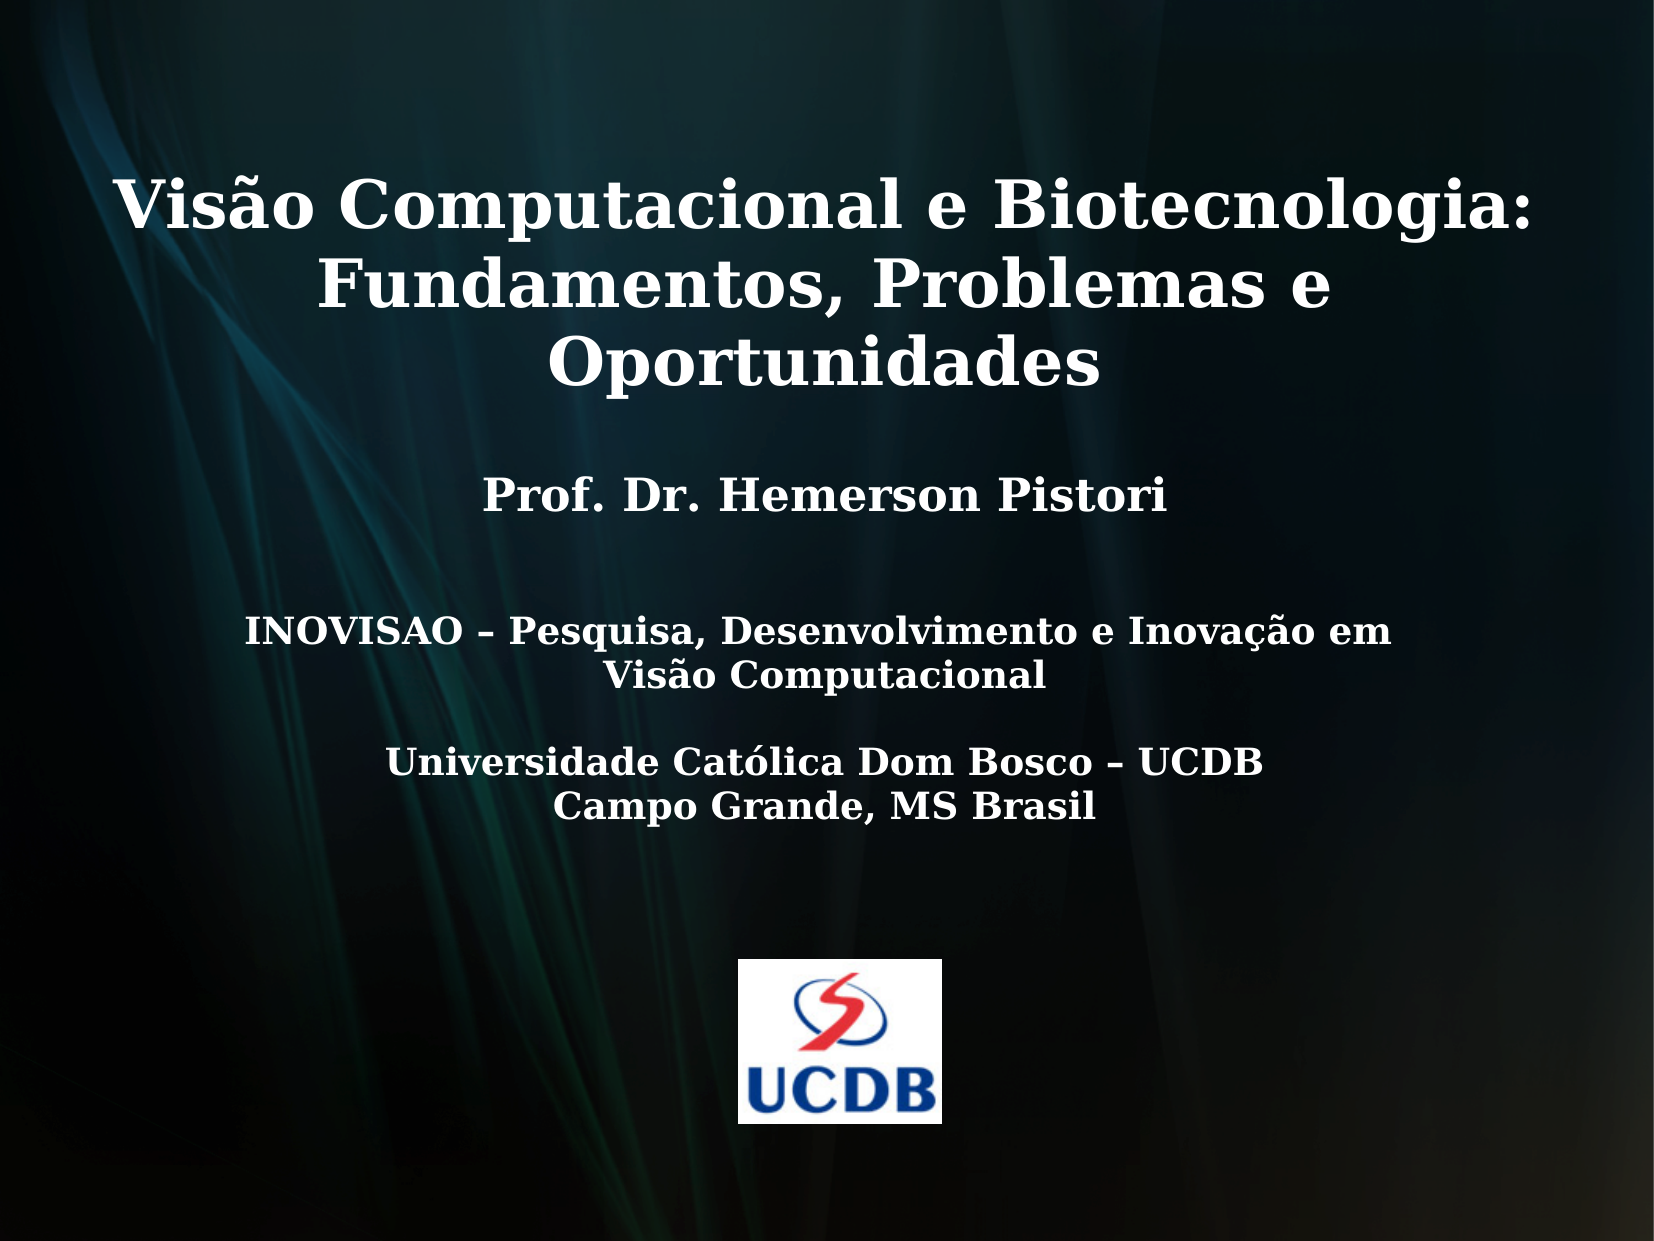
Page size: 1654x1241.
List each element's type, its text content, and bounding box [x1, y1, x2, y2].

text_box Visão Computacional e Biotecnologia: Fundamentos, Problemas e Oportunidades Prof. Dr. Hemerson Pistori INOVISAO – Pesquisa, Desenvolvimento e Inovação em Visão Computacional Universidade Católica Dom Bosco – UCDB Campo Grande, MS Brasil [37, 156, 1613, 1096]
picture [0, 0, 1654, 1241]
